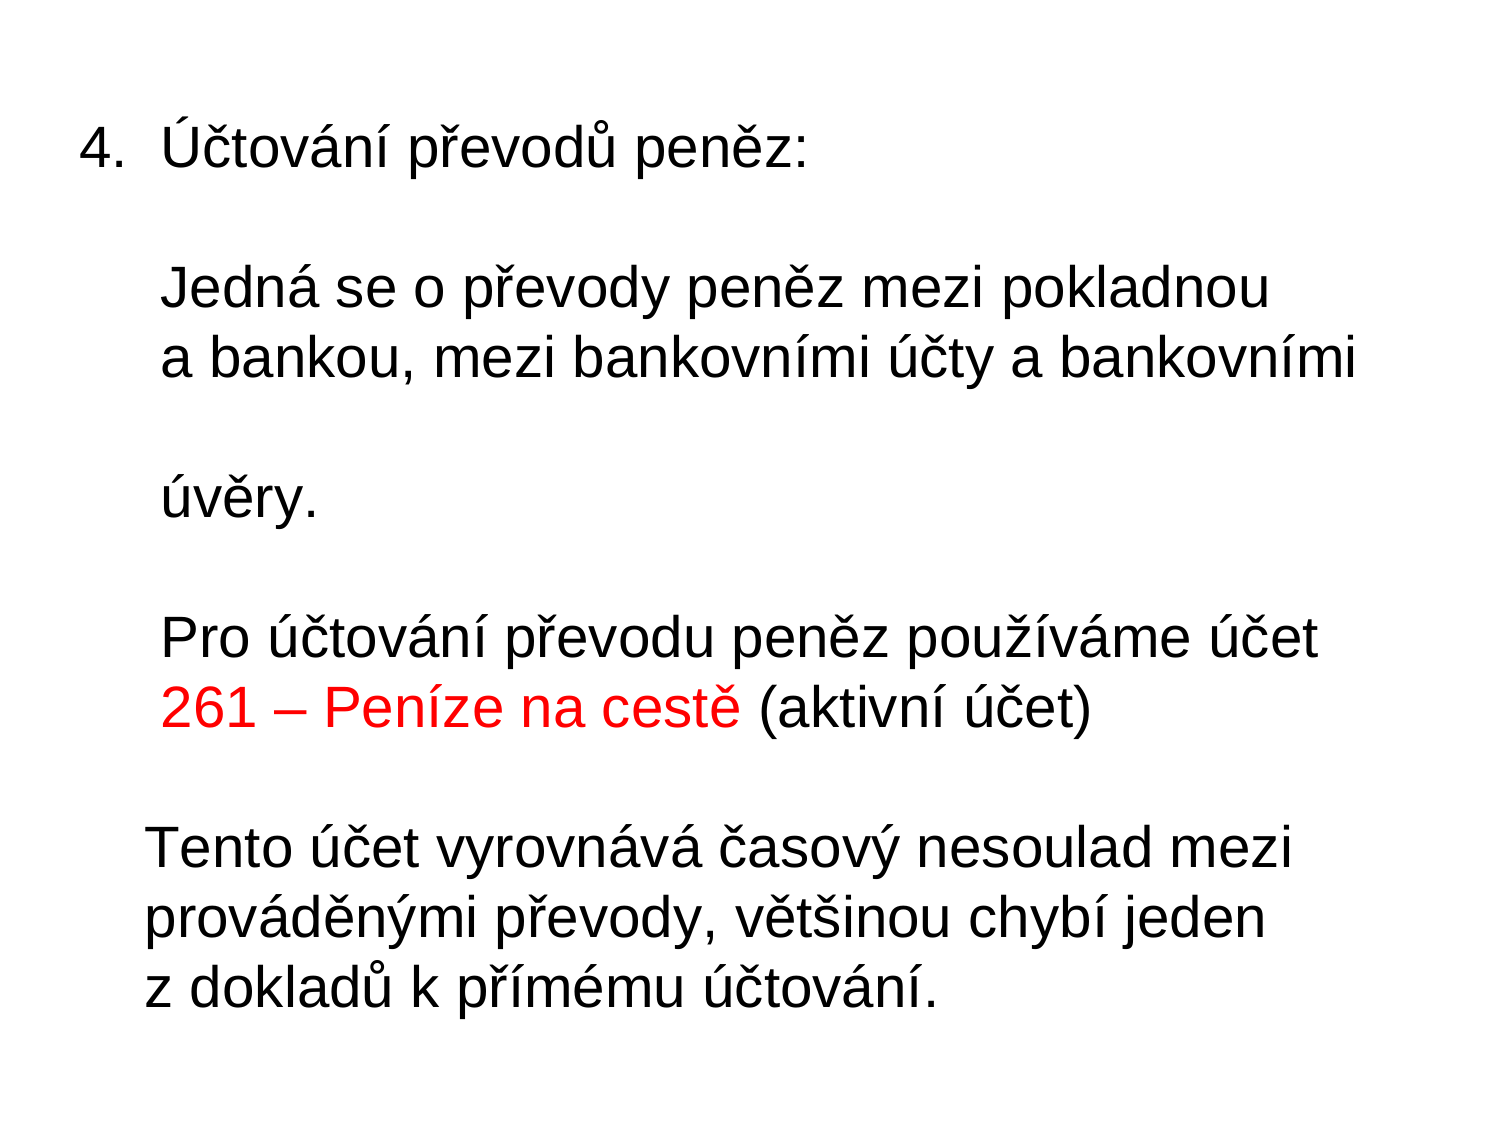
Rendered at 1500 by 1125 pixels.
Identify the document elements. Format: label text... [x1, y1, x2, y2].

text_box 4. Účtování převodů peněz: Jedná se o převody peněz mezi pokladnou a bankou, mezi bankovními účty a bankovními úvěry. Pro účtování převodu peněz používáme účet 261 – Peníze na cestě (aktivní účet) Tento účet vyrovnává časový nesoulad mezi prováděnými převody, většinou chybí jeden z dokladů k přímému účtování. [64, 101, 1412, 1028]
